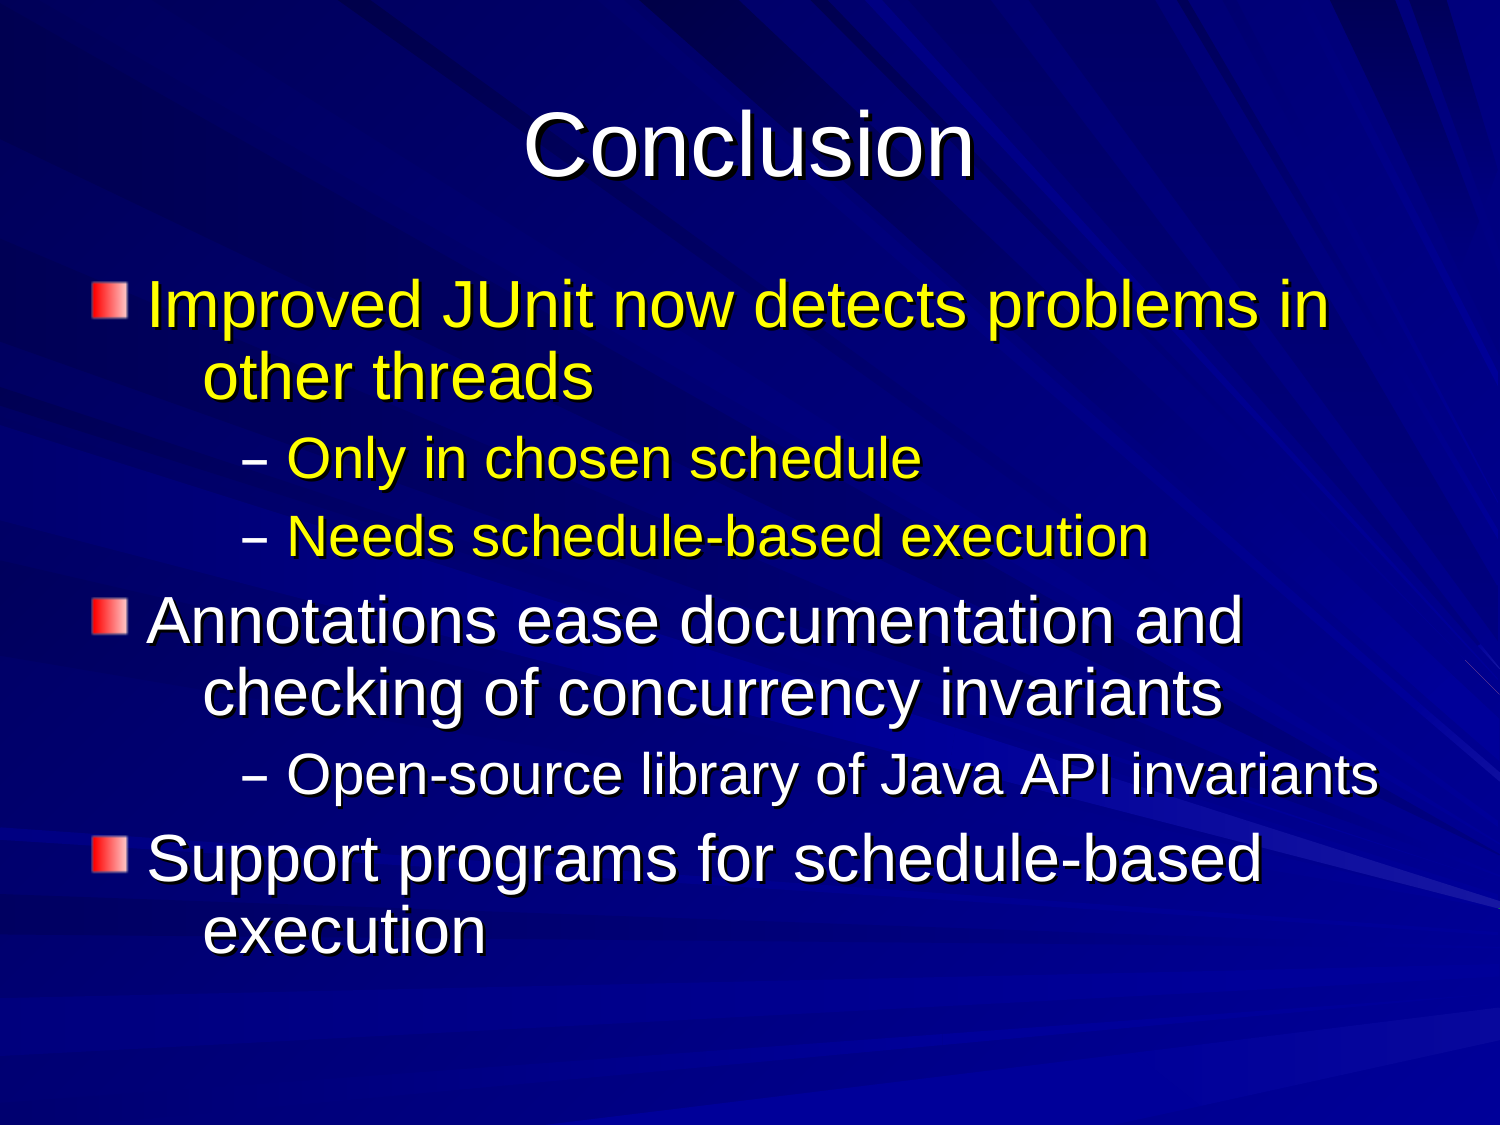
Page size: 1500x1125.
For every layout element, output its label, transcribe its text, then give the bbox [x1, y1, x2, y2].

list Improved JUnit now detects problems in other threads Only in chosen schedule Needs schedule-based execution Annotations ease documentation and checking of concurrency invariants Open-source library of Java API invariants Support programs for schedule-based execution [75, 262, 1426, 1006]
title Conclusion [75, 45, 1426, 234]
